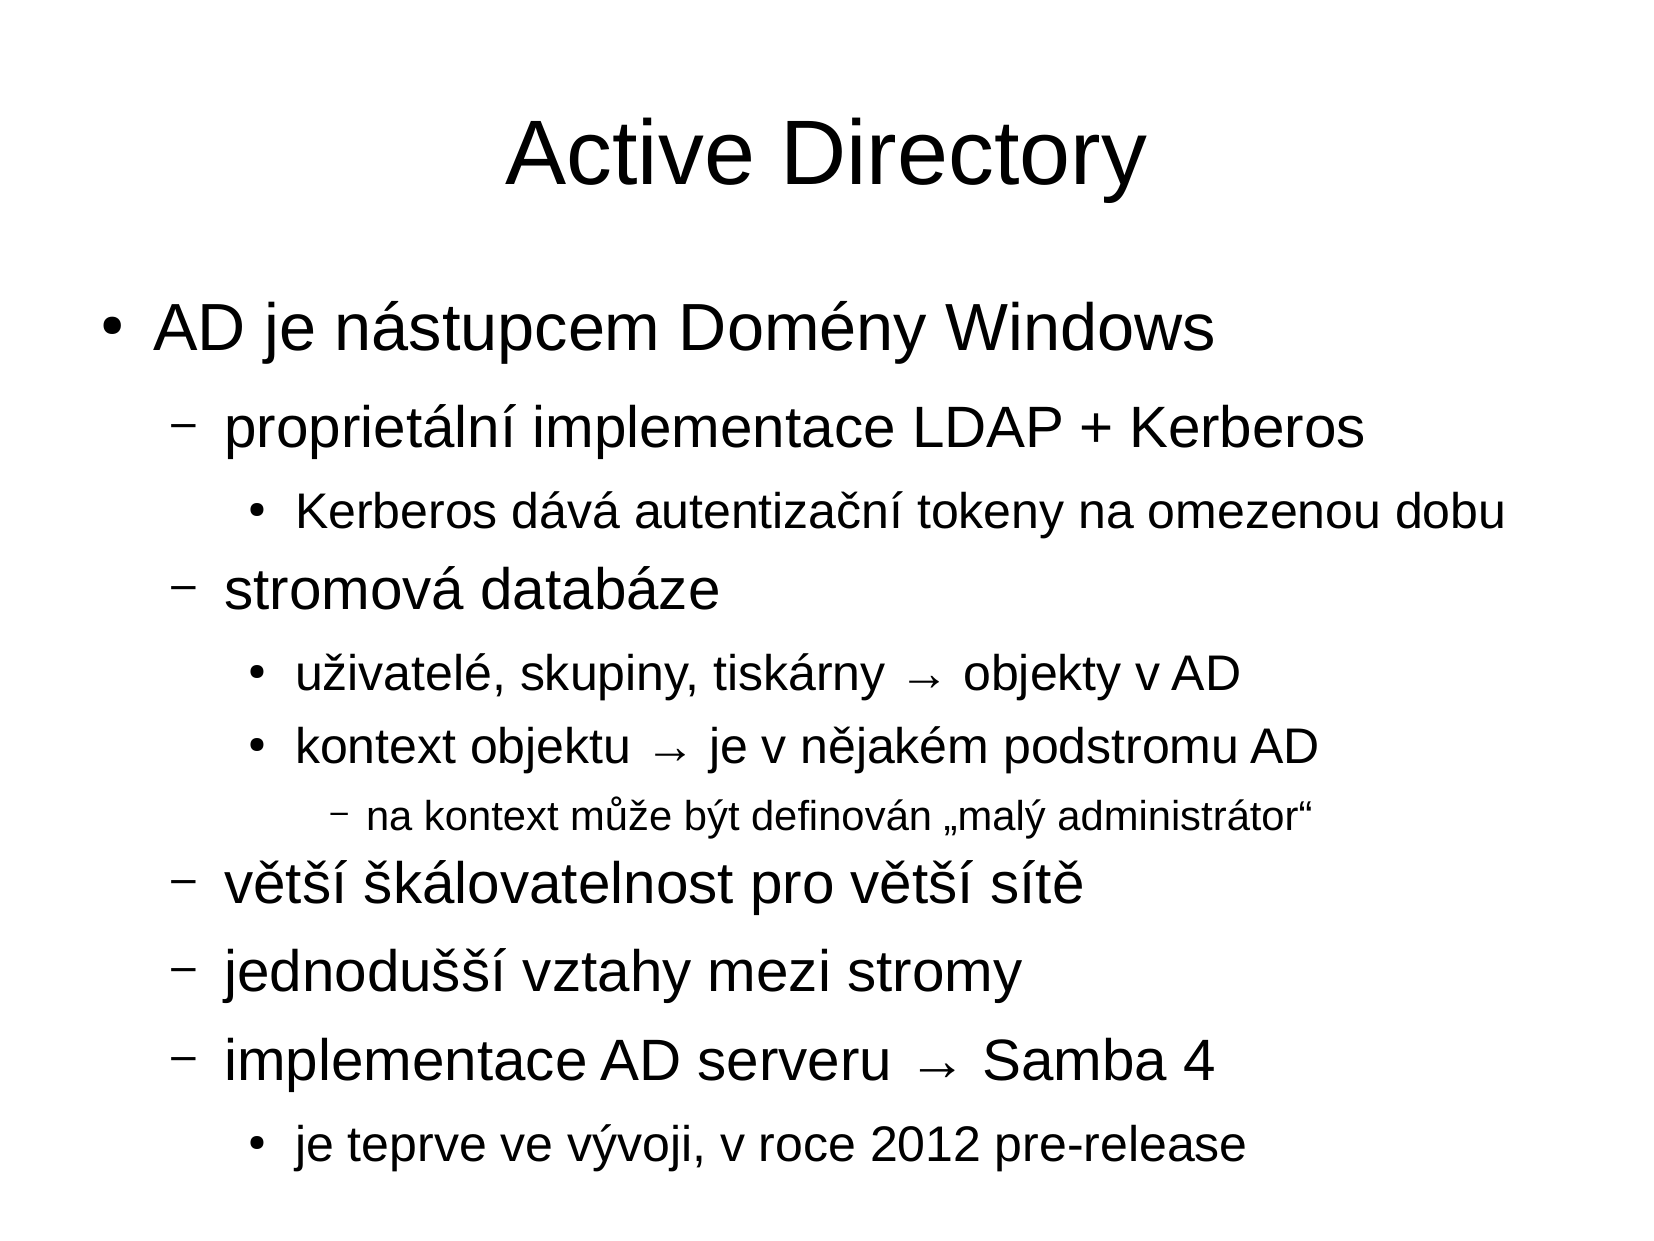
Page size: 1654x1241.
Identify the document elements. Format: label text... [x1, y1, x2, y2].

list AD je nástupcem Domény Windows proprietální implementace LDAP + Kerberos Kerberos dává autentizační tokeny na omezenou dobu stromová databáze uživatelé, skupiny, tiskárny → objekty v AD kontext objektu → je v nějakém podstromu AD na kontext může být definován „malý administrátor“ větší škálovatelnost pro větší sítě jednodušší vztahy mezi stromy implementace AD serveru → Samba 4 je teprve ve vývoji, v roce 2012 pre-release [82, 290, 1571, 1182]
title Active Directory [82, 49, 1571, 257]
